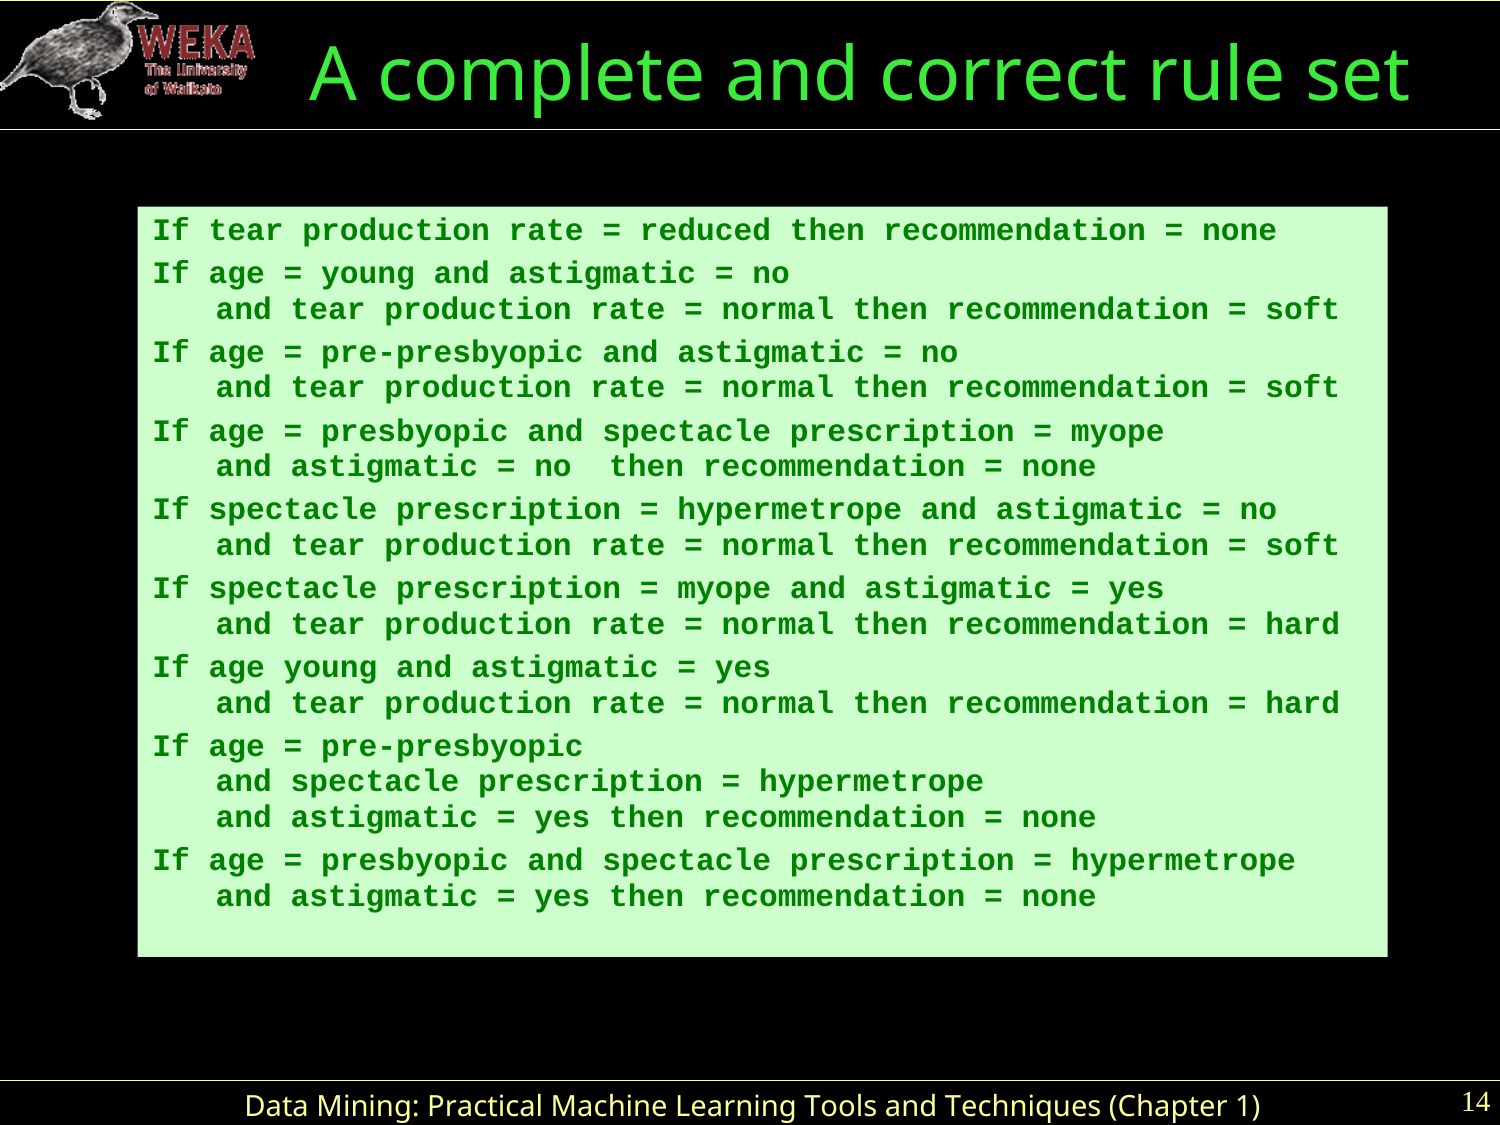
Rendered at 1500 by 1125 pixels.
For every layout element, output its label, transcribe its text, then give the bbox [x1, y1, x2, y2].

picture [0, 1, 266, 129]
text_box If tear production rate = reduced then recommendation = none If age = young and astigmatic = no and tear production rate = normal then recommendation = soft If age = pre-presbyopic and astigmatic = no and tear production rate = normal then recommendation = soft If age = presbyopic and spectacle prescription = myope and astigmatic = no then recommendation = none If spectacle prescription = hypermetrope and astigmatic = no and tear production rate = normal then recommendation = soft If spectacle prescription = myope and astigmatic = yes and tear production rate = normal then recommendation = hard If age young and astigmatic = yes and tear production rate = normal then recommendation = hard If age = pre-presbyopic and spectacle prescription = hypermetrope and astigmatic = yes then recommendation = none If age = presbyopic and spectacle prescription = hypermetrope and astigmatic = yes then recommendation = none [137, 206, 1388, 957]
title A complete and correct rule set [295, 0, 1500, 173]
